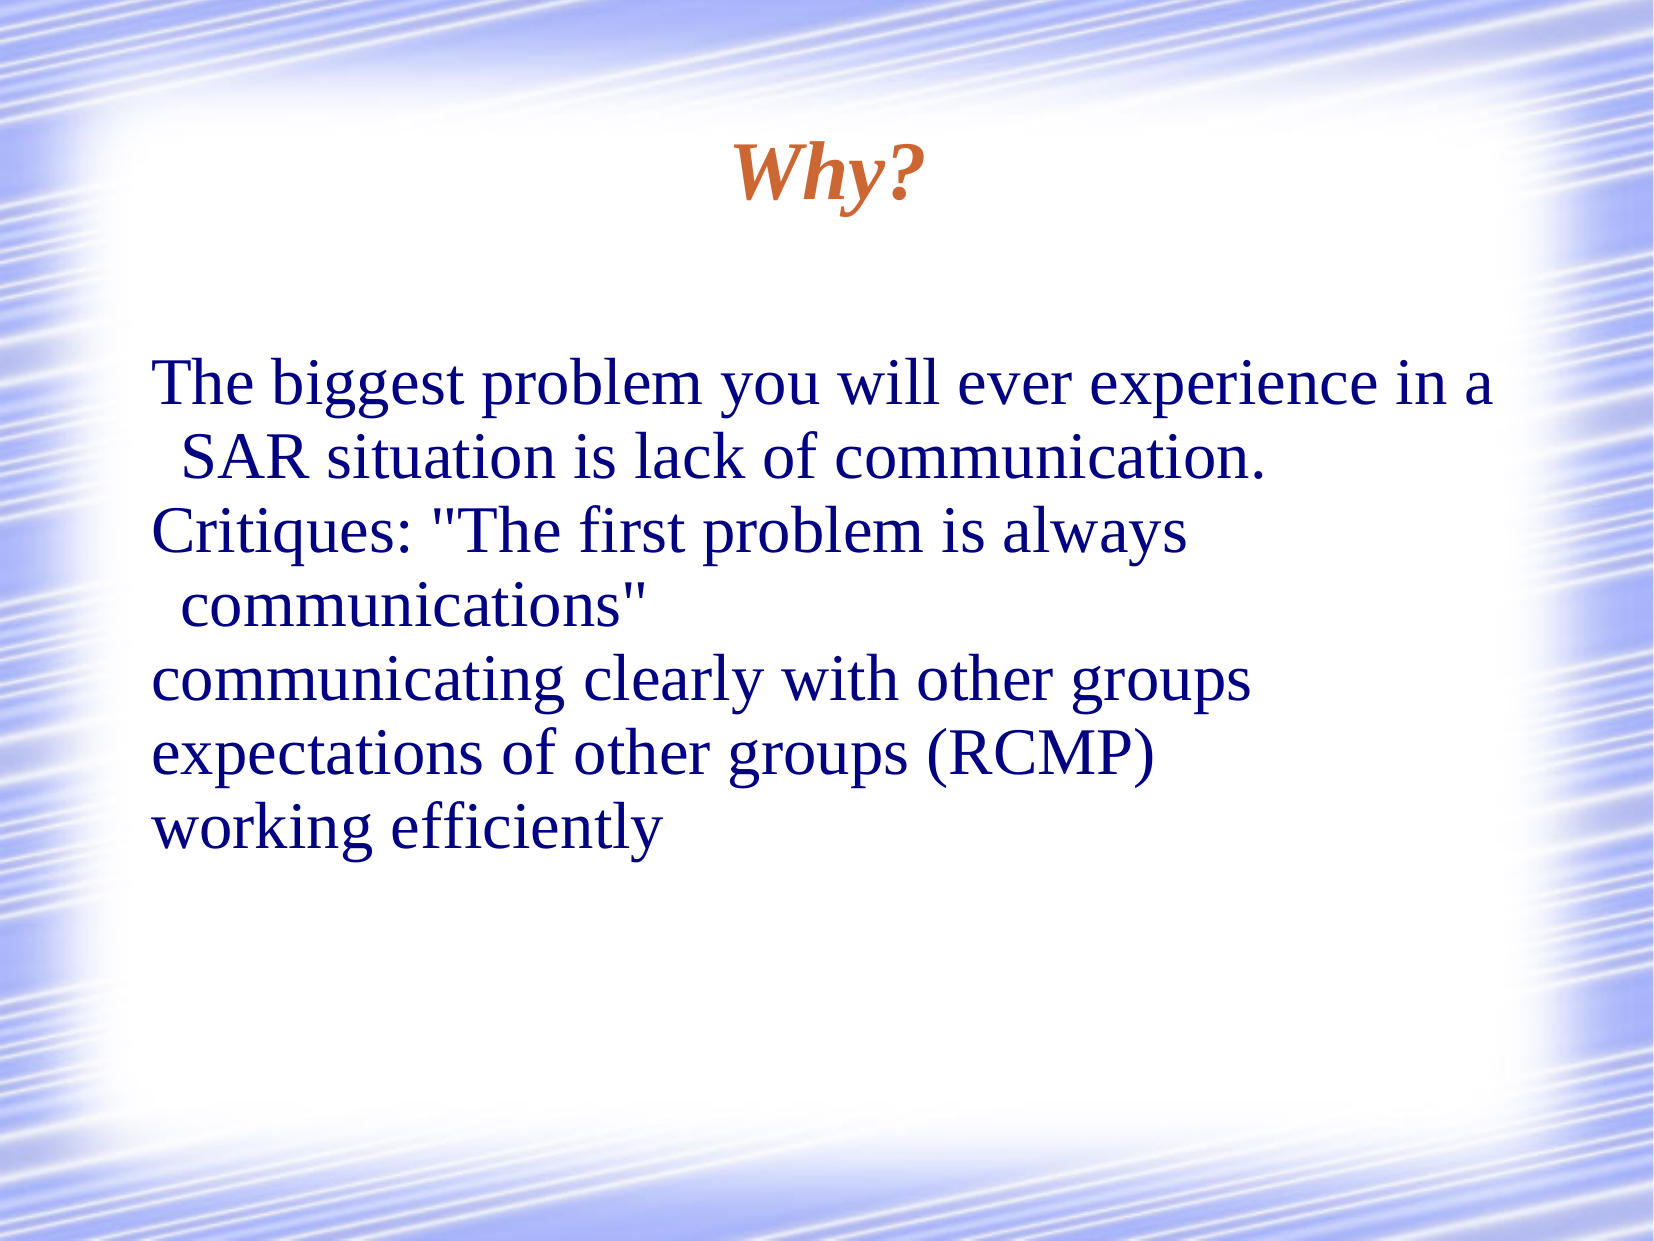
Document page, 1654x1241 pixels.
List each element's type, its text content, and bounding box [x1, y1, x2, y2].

list The biggest problem you will ever experience in a SAR situation is lack of communication. Critiques: "The first problem is always communications" communicating clearly with other groups expectations of other groups (RCMP) working efficiently [121, 344, 1534, 1127]
picture [0, 0, 1654, 1241]
title Why? [121, 67, 1534, 275]
